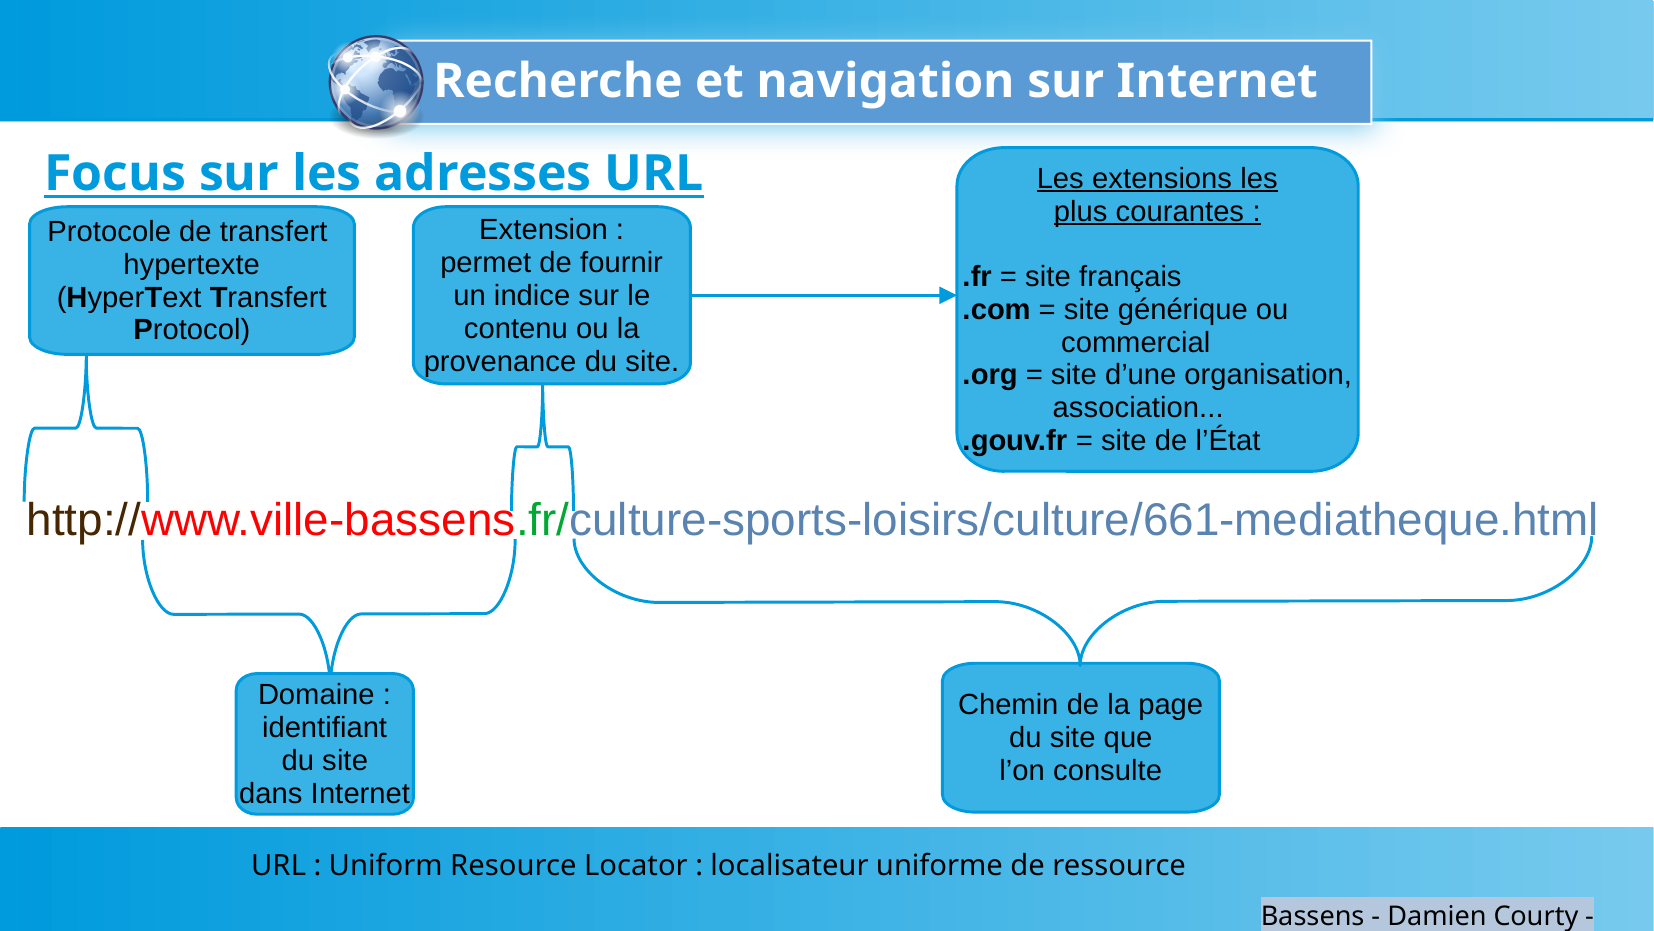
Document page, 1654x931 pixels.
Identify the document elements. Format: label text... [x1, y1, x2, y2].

text_box Chemin de la page du site que l’on consulte [942, 663, 1220, 813]
text_box Focus sur les adresses URL [691, 297, 857, 305]
text_box Focus sur les adresses URL [29, 129, 857, 305]
text_box Les extensions les plus courantes : .fr = site français .com = site générique ou commercial .org = site d’une organisation, association... .gouv.fr = site de l’État [956, 147, 1359, 472]
text_box Protocole de transfert hypertexte (HyperText Transfert Protocol) [29, 206, 355, 355]
text_box Bassens - Damien Courty - 2024 [1246, 889, 1654, 931]
text_box Extension : permet de fournir un indice sur le contenu ou la provenance du site. [413, 206, 691, 384]
text_box http://www.ville-bassens.fr/culture-sports-loisirs/culture/661-mediatheque.html [11, 486, 1654, 567]
text_box Domaine : identifiant du site dans Internet [236, 673, 414, 815]
text_box Recherche et navigation sur Internet [427, 40, 1372, 124]
text_box URL : Uniform Resource Locator : localisateur uniforme de ressource [236, 836, 1506, 887]
picture [324, 35, 427, 140]
